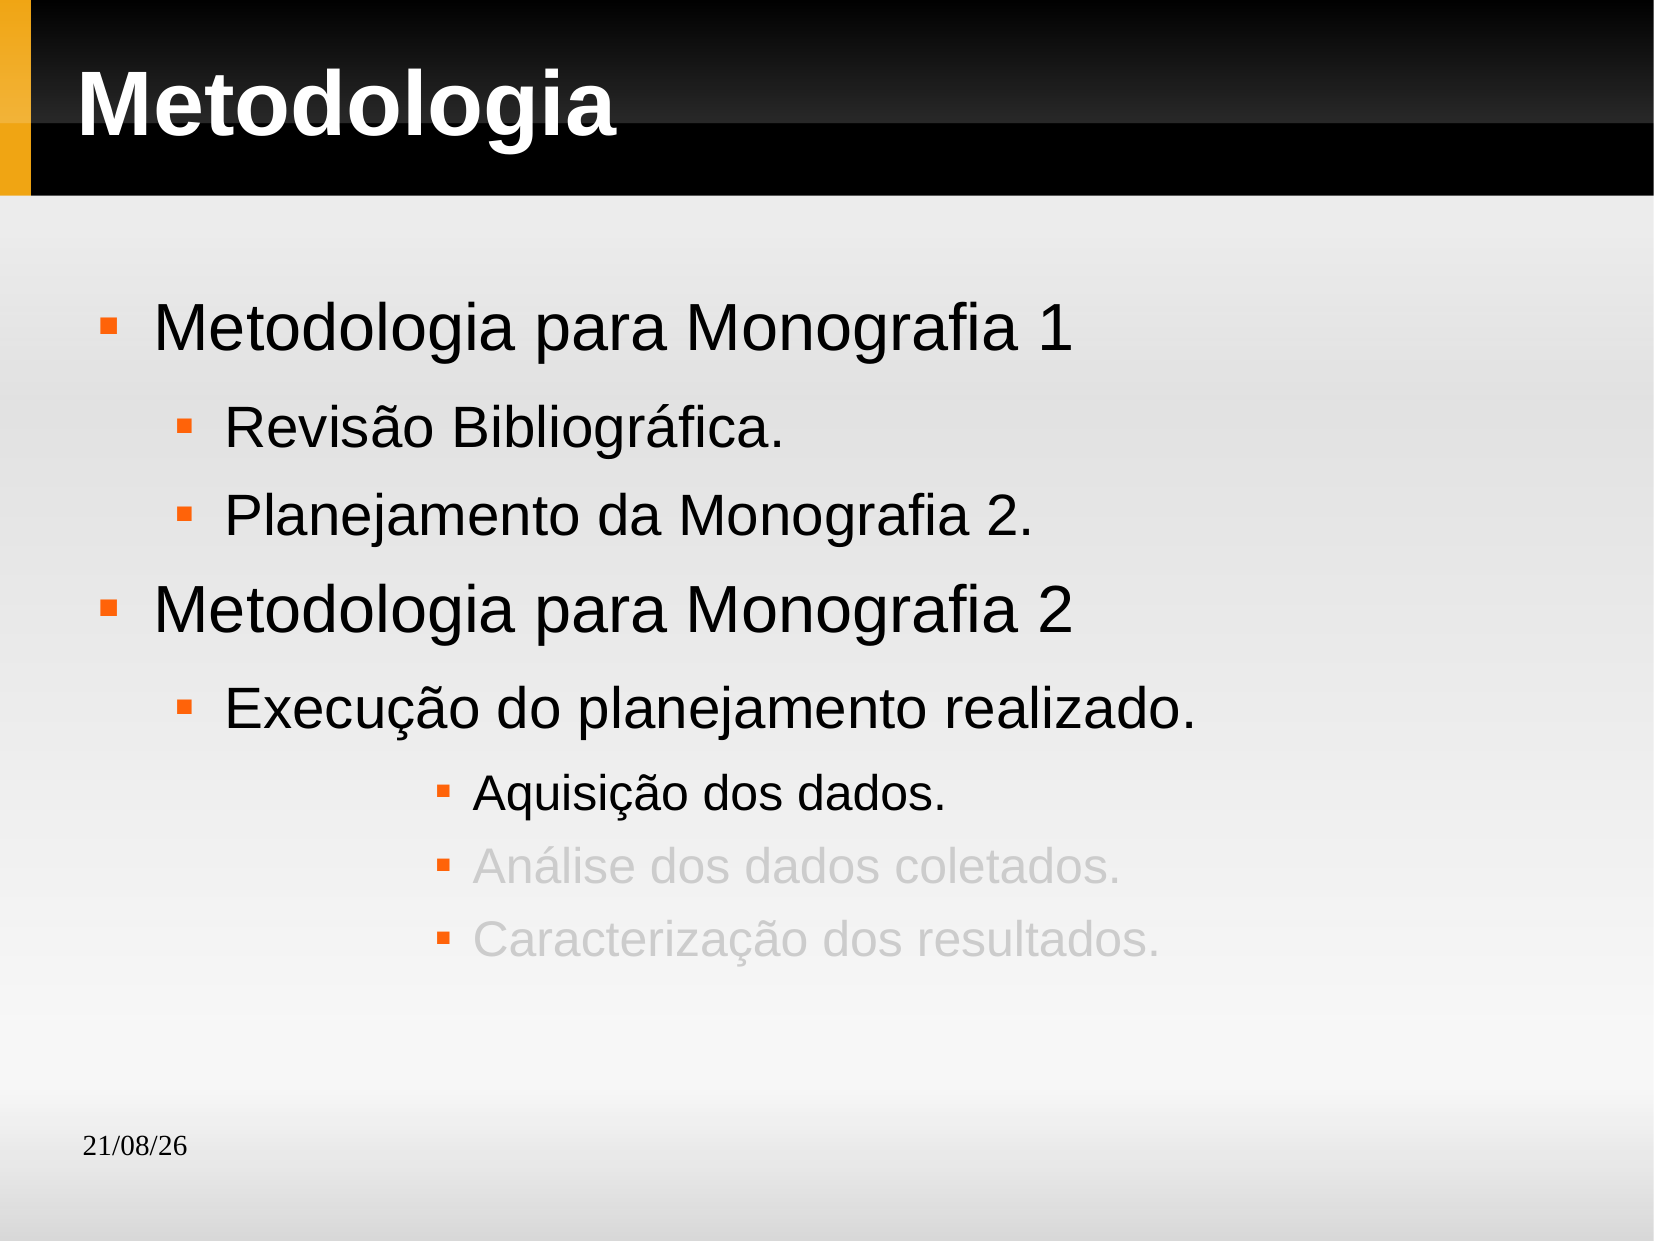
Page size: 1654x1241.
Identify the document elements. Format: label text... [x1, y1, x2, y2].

picture [0, 0, 1654, 1241]
title Metodologia [76, 7, 1565, 200]
list Metodologia para Monografia 1 Revisão Bibliográfica. Planejamento da Monografia 2. Metodologia para Monografia 2 Execução do planejamento realizado. Aquisição dos dados. Análise dos dados coletados. Caracterização dos resultados. [82, 290, 1571, 1094]
